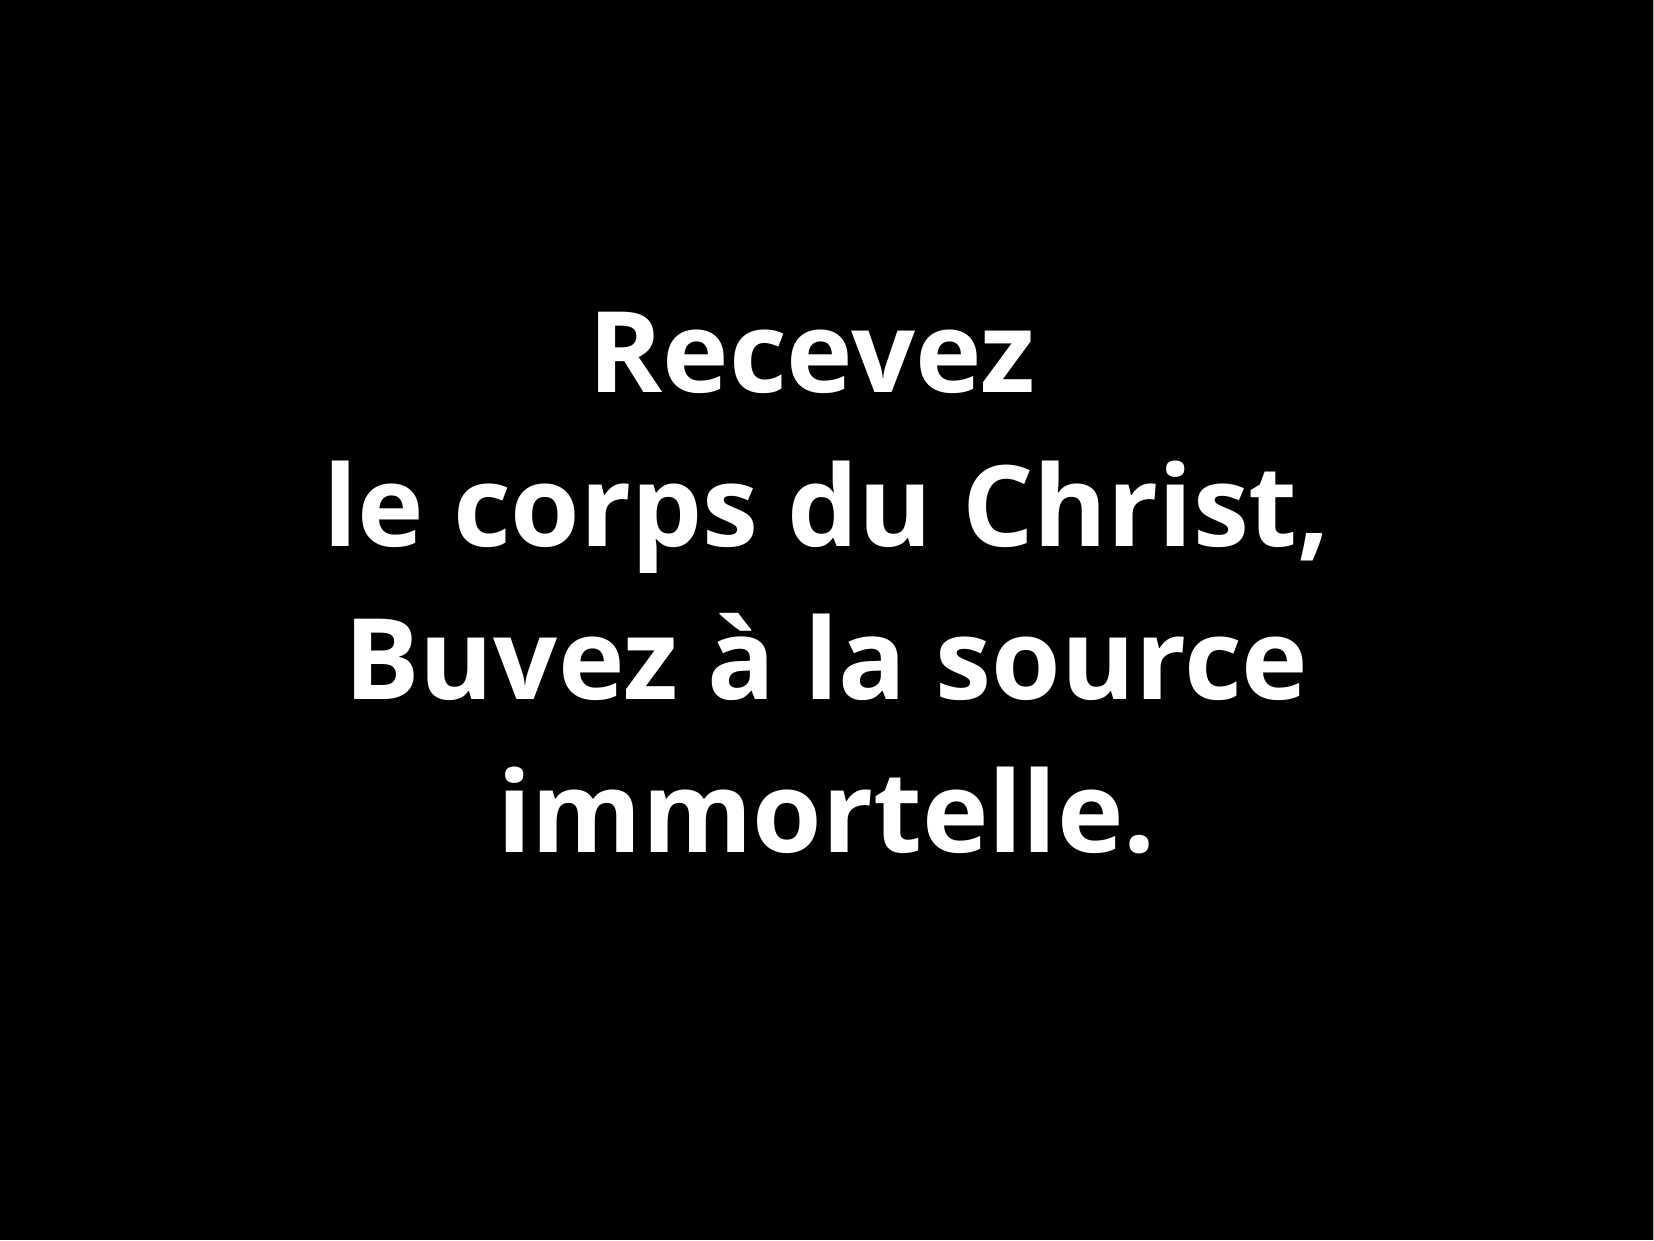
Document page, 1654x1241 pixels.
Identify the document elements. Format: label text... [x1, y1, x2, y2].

subtitle Recevez le corps du Christ, Buvez à la source immortelle. [82, 49, 1571, 1109]
